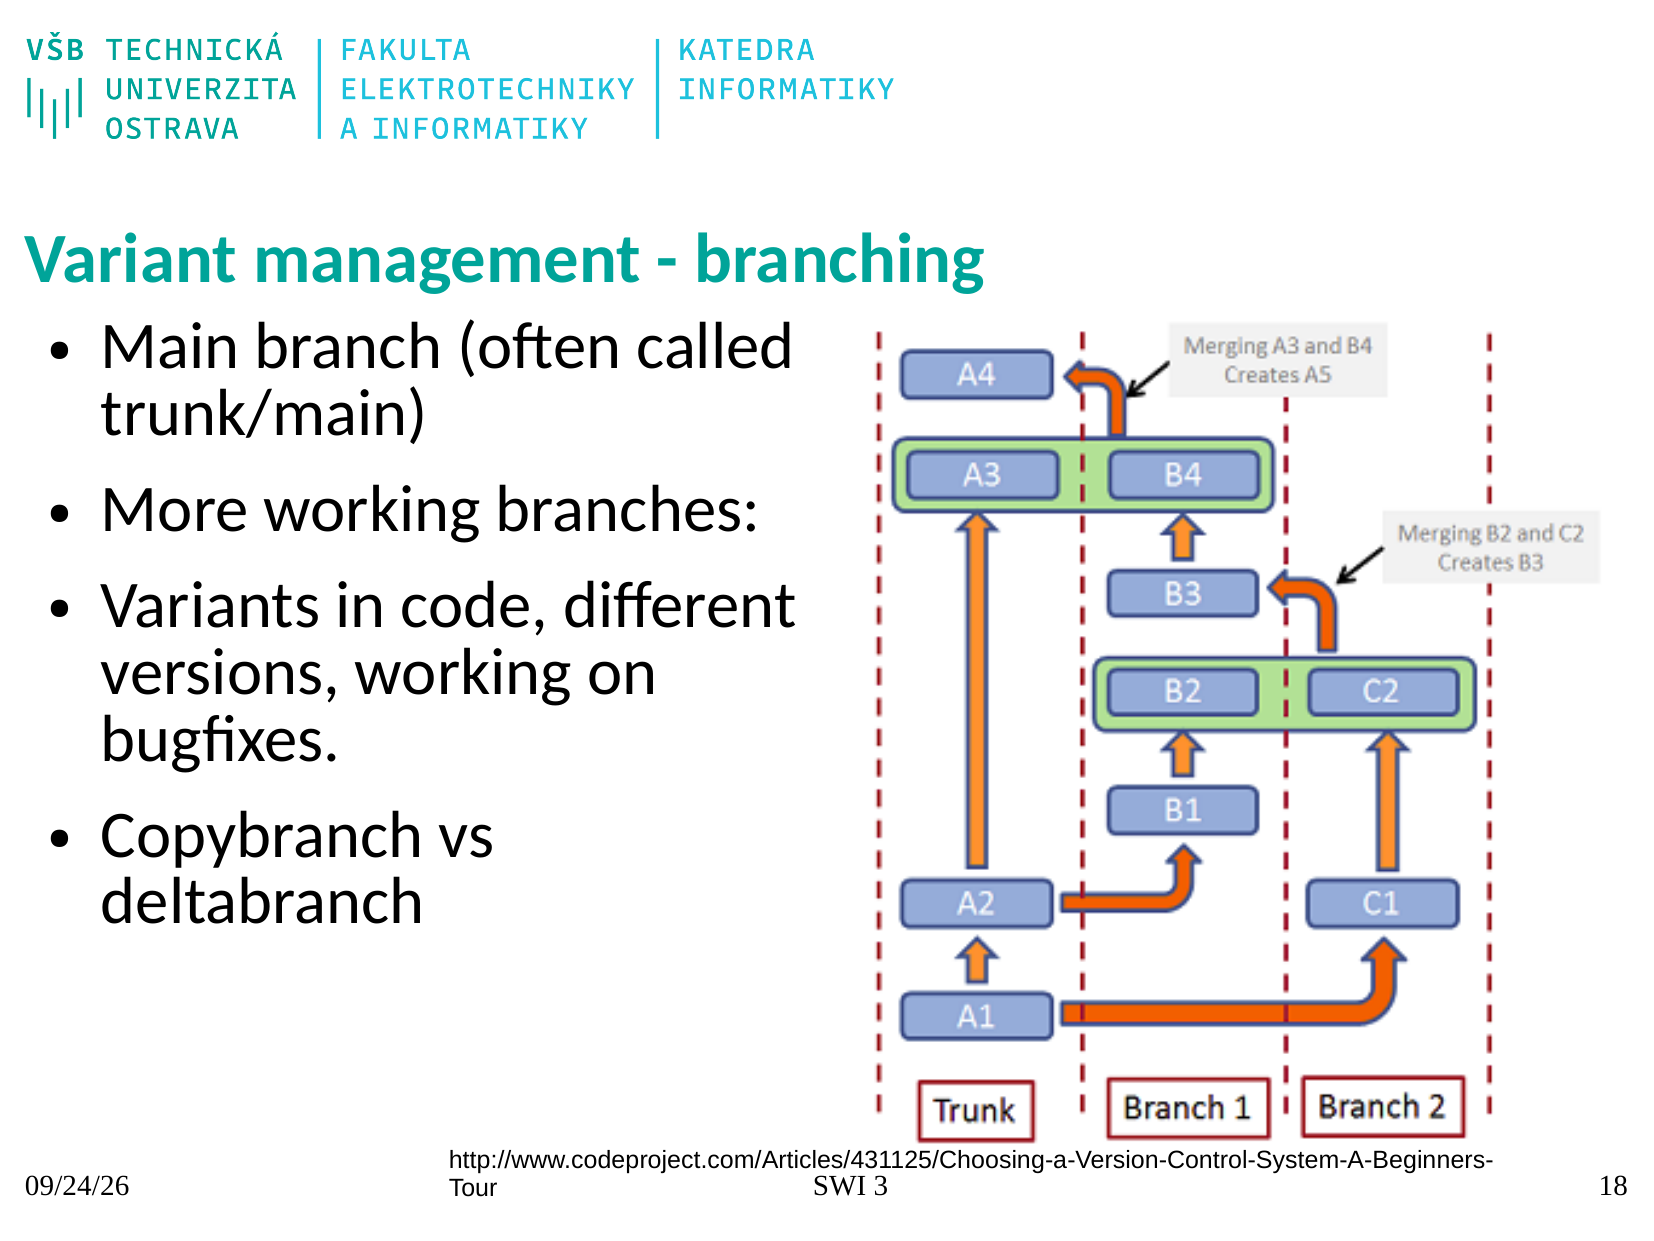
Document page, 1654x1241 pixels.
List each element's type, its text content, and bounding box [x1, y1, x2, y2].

picture [873, 318, 1606, 1146]
picture [26, 31, 894, 139]
list Main branch (often called trunk/main) More working branches: Variants in code, different versions, working on bugfixes. Copybranch vs deltabranch [30, 318, 811, 1146]
text_box http://www.codeproject.com/Articles/431125/Choosing-a-Version-Control-System-A-Beginners-Tour [433, 1138, 1560, 1182]
title Variant management - branching [24, 169, 1629, 300]
